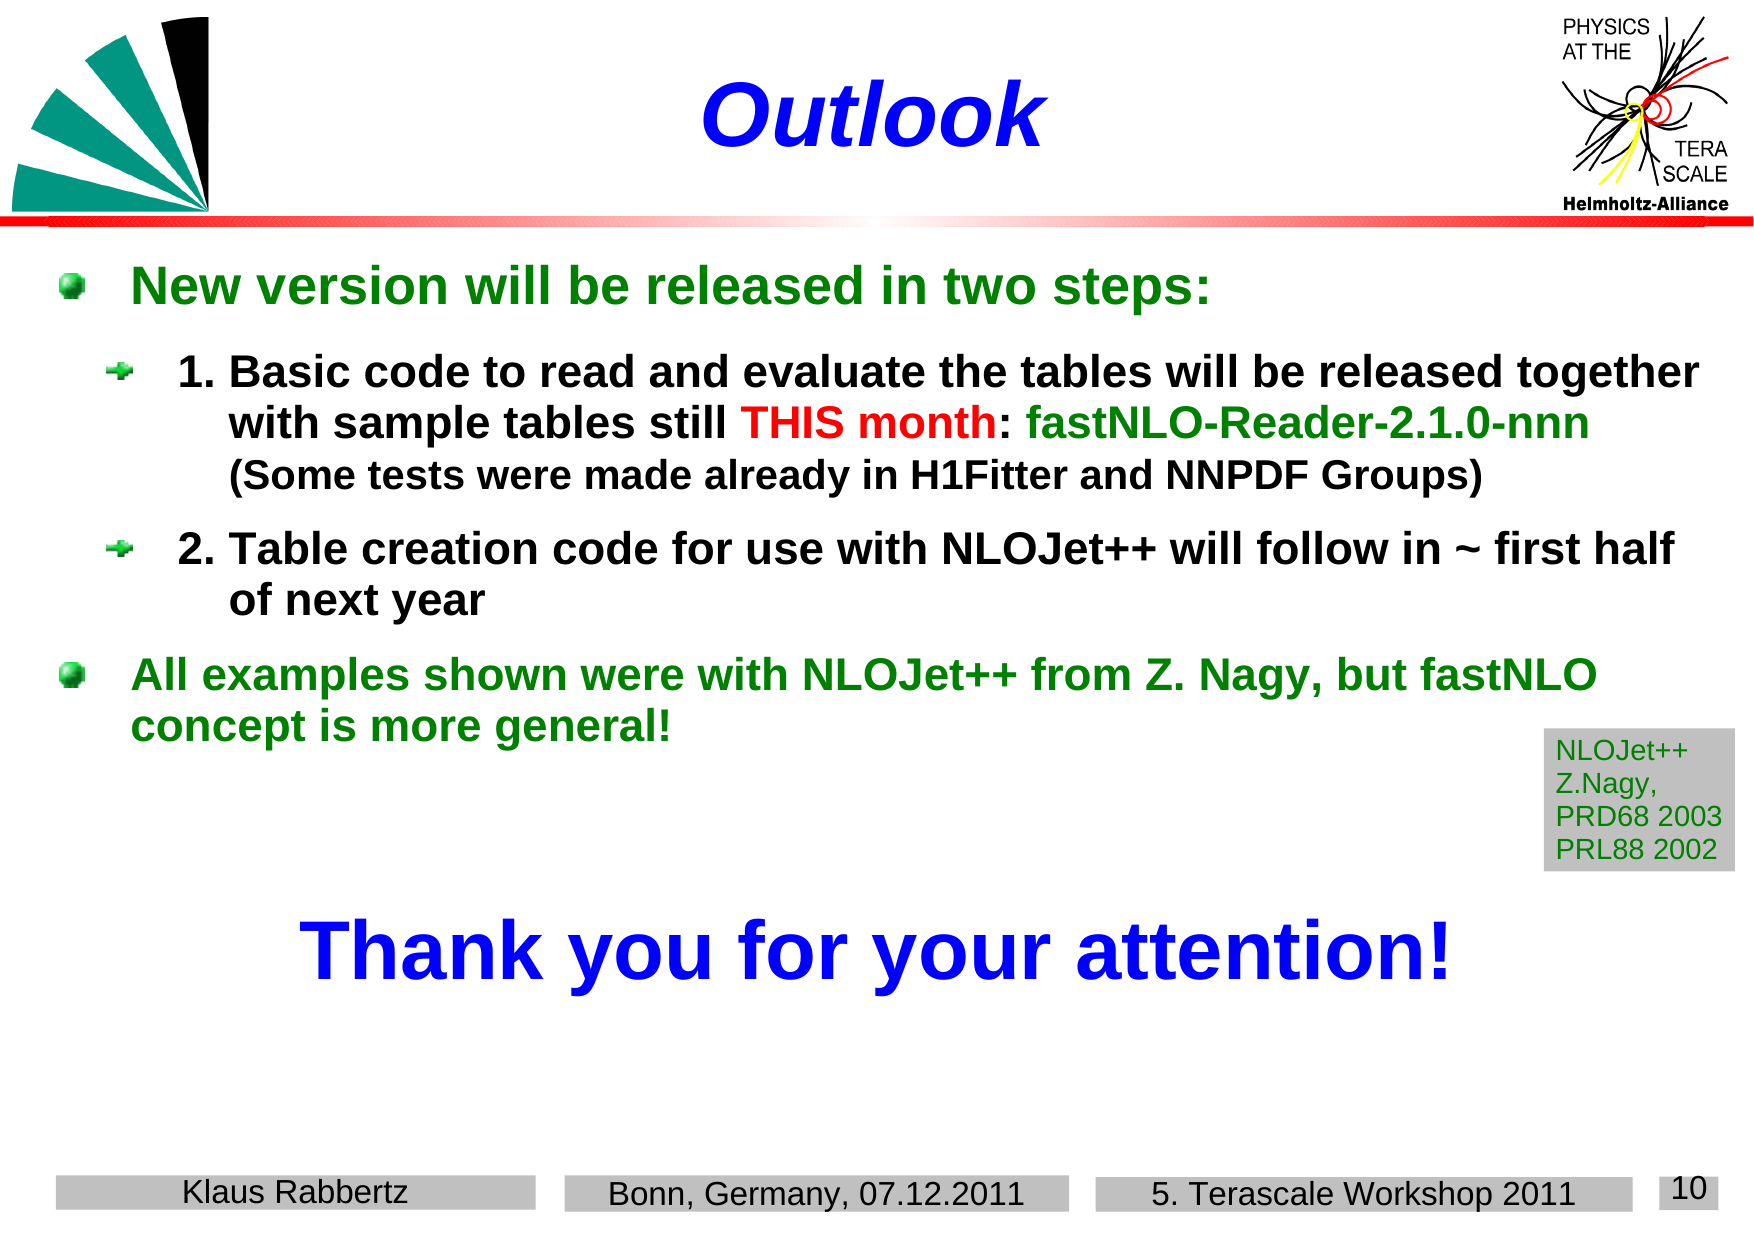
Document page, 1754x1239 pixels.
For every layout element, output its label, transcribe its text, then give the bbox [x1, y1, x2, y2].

text_box Thank you for your attention! [287, 898, 1468, 1004]
picture [1546, 9, 1744, 223]
picture [12, 17, 209, 214]
list New version will be released in two steps: 1. Basic code to read and evaluate the tables will be released together with sample tables still THIS month: fastNLO-Reader-2.1.0-nnn (Some tests were made already in H1Fitter and NNPDF Groups) 2. Table creation code for use with NLOJet++ will follow in ~ first half of next year All examples shown were with NLOJet++ from Z. Nagy, but fastNLO concept is more general! [47, 255, 1731, 1044]
text_box NLOJet++ Z.Nagy, PRD68 2003 PRL88 2002 [1543, 728, 1735, 872]
title Outlook [220, 16, 1525, 213]
